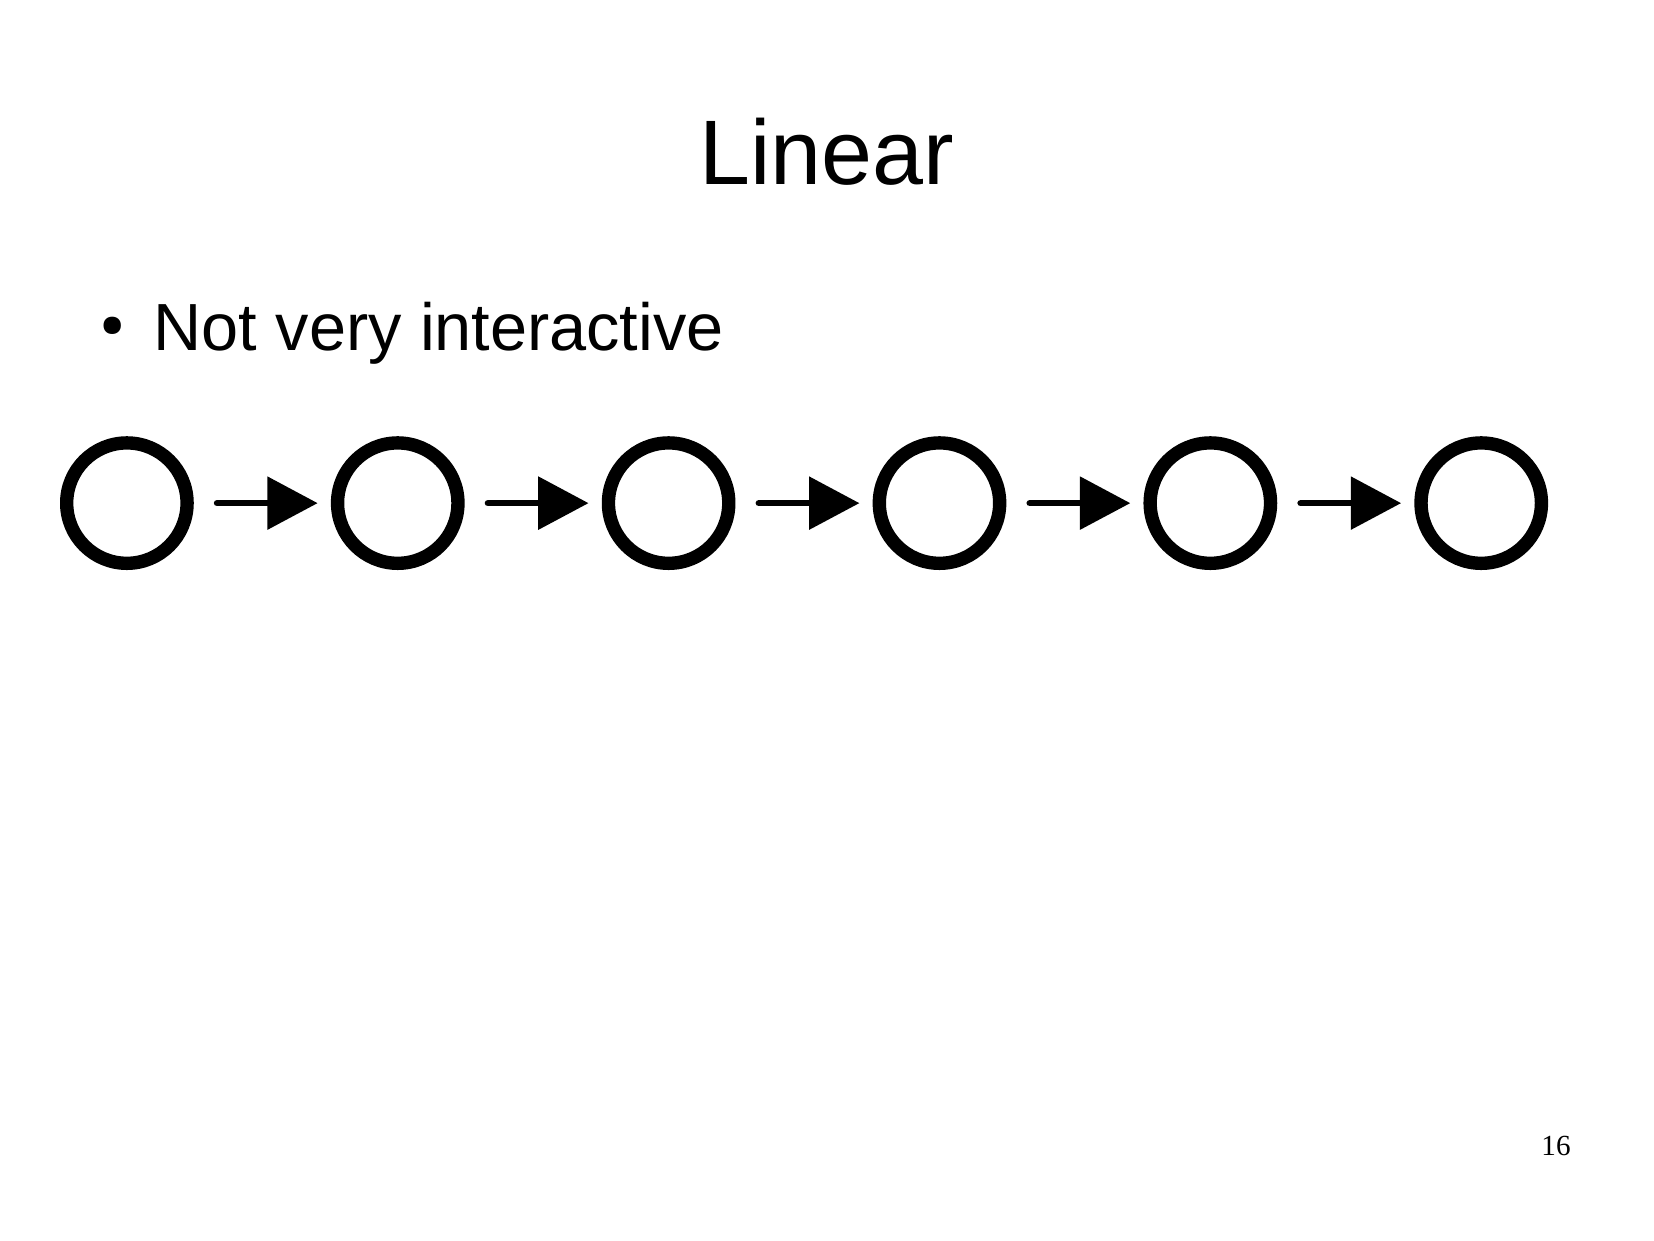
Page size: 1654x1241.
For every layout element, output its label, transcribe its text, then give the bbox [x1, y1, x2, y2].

list Not very interactive [82, 290, 1571, 1109]
title Linear [82, 49, 1571, 257]
picture [60, 436, 1549, 571]
